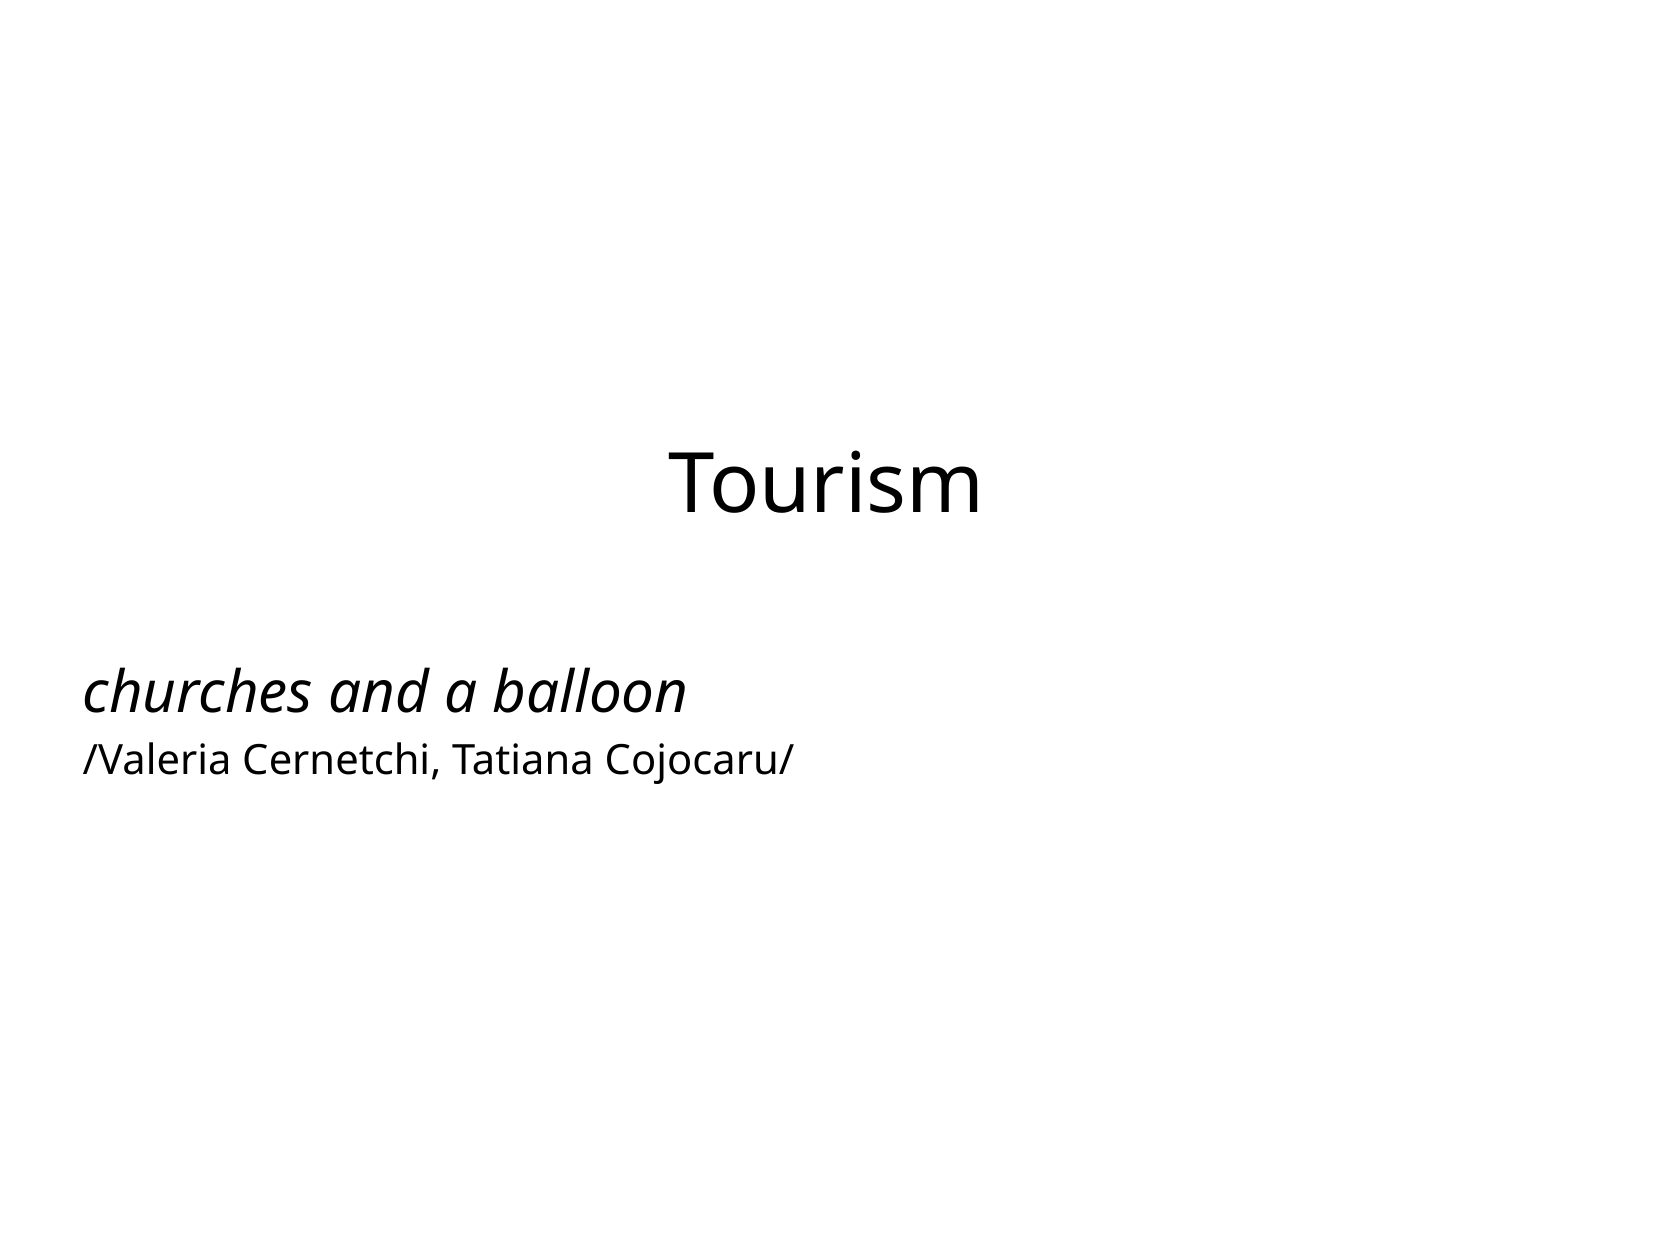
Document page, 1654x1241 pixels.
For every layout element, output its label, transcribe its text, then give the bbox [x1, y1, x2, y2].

subtitle Tourism churches and a balloon /Valeria Cernetchi, Tatiana Cojocaru/ [82, 200, 1571, 1010]
